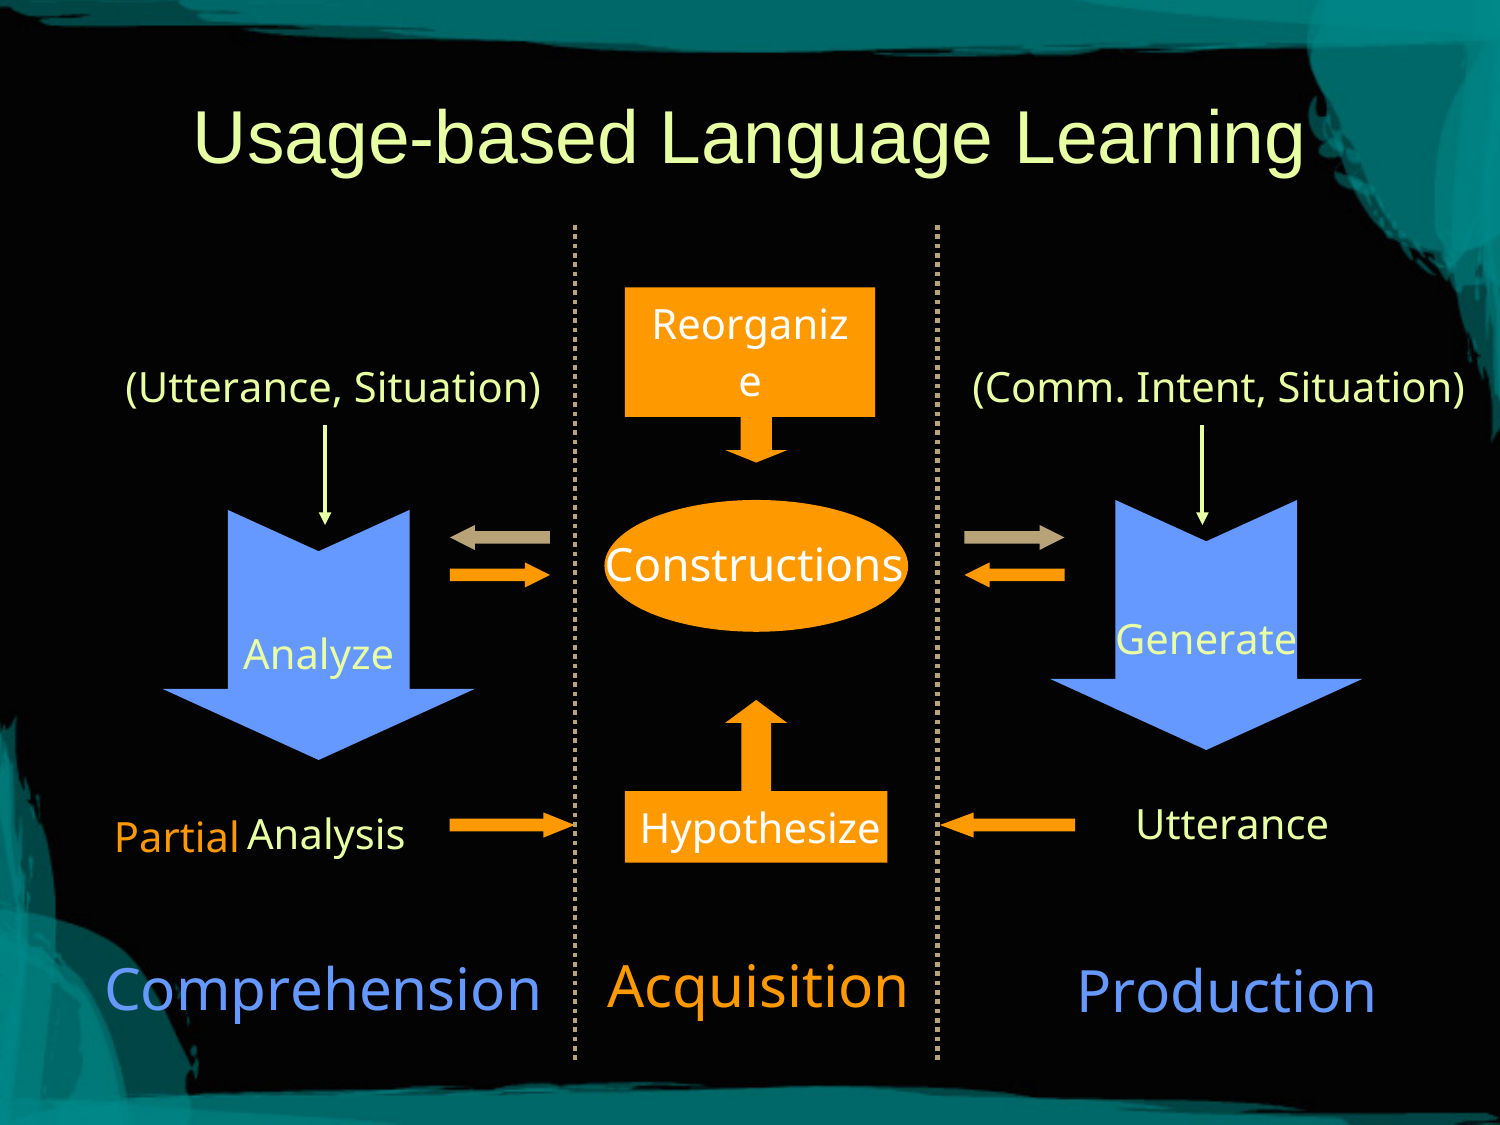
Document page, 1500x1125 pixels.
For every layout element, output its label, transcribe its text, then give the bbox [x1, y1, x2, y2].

text_box [637, 499, 876, 525]
text_box Utterance [1120, 787, 1345, 860]
text_box Comprehension [89, 940, 558, 1036]
picture [0, 0, 1500, 1125]
text_box [964, 562, 1065, 588]
text_box Analysis [231, 797, 422, 870]
text_box Production [1061, 942, 1394, 1037]
text_box Analyze [162, 509, 475, 760]
title Usage-based Language Learning [112, 49, 1388, 225]
text_box Reorganize [624, 287, 876, 417]
text_box [449, 524, 550, 550]
text_box Generate [1049, 499, 1363, 751]
text_box Constructions [589, 525, 919, 603]
text_box (Utterance, Situation) [110, 350, 557, 423]
text_box [449, 562, 550, 588]
text_box [964, 524, 1065, 550]
text_box Hypothesize [624, 699, 888, 863]
text_box [630, 603, 882, 632]
text_box Partial [98, 800, 256, 873]
text_box [725, 417, 788, 463]
text_box (Comm. Intent, Situation) [957, 350, 1481, 423]
text_box [449, 812, 573, 838]
text_box [940, 812, 1076, 838]
text_box Acquisition [592, 937, 926, 1032]
